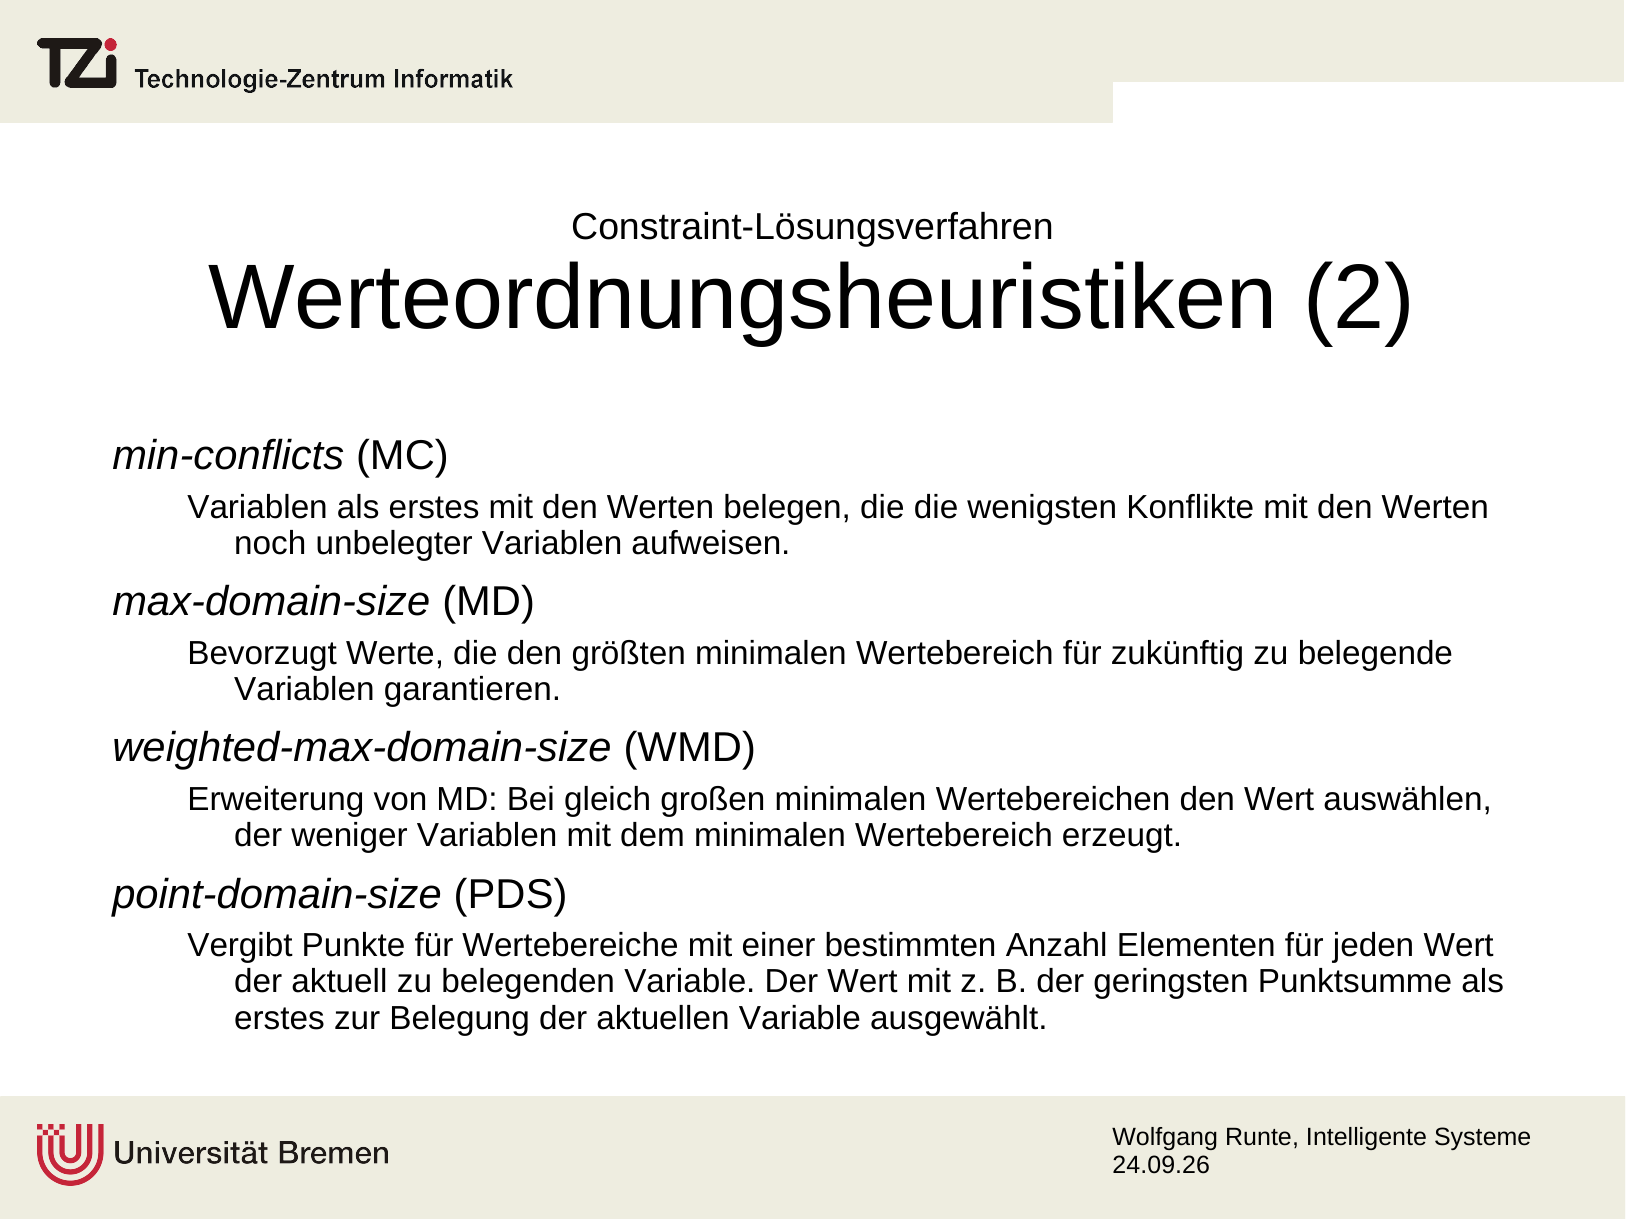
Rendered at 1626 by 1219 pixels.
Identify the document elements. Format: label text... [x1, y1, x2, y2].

list min-conflicts (MC) Variablen als erstes mit den Werten belegen, die die wenigsten Konflikte mit den Werten noch unbelegter Variablen aufweisen. max-domain-size (MD) Bevorzugt Werte, die den größten minimalen Wertebereich für zukünftig zu belegende Variablen garantieren. weighted-max-domain-size (WMD) Erweiterung von MD: Bei gleich großen minimalen Wertebereichen den Wert auswählen, der weniger Variablen mit dem minimalen Wertebereich erzeugt. point-domain-size (PDS) Vergibt Punkte für Wertebereiche mit einer bestimmten Anzahl Elementen für jeden Wert der aktuell zu belegenden Variable. Der Wert mit z. B. der geringsten Punktsumme als erstes zur Belegung der aktuellen Variable ausgewählt. [112, 433, 1513, 1070]
picture [37, 1124, 388, 1186]
picture [37, 38, 513, 93]
title Constraint-Lösungsverfahren Werteordnungsheuristiken (2) [112, 162, 1513, 393]
